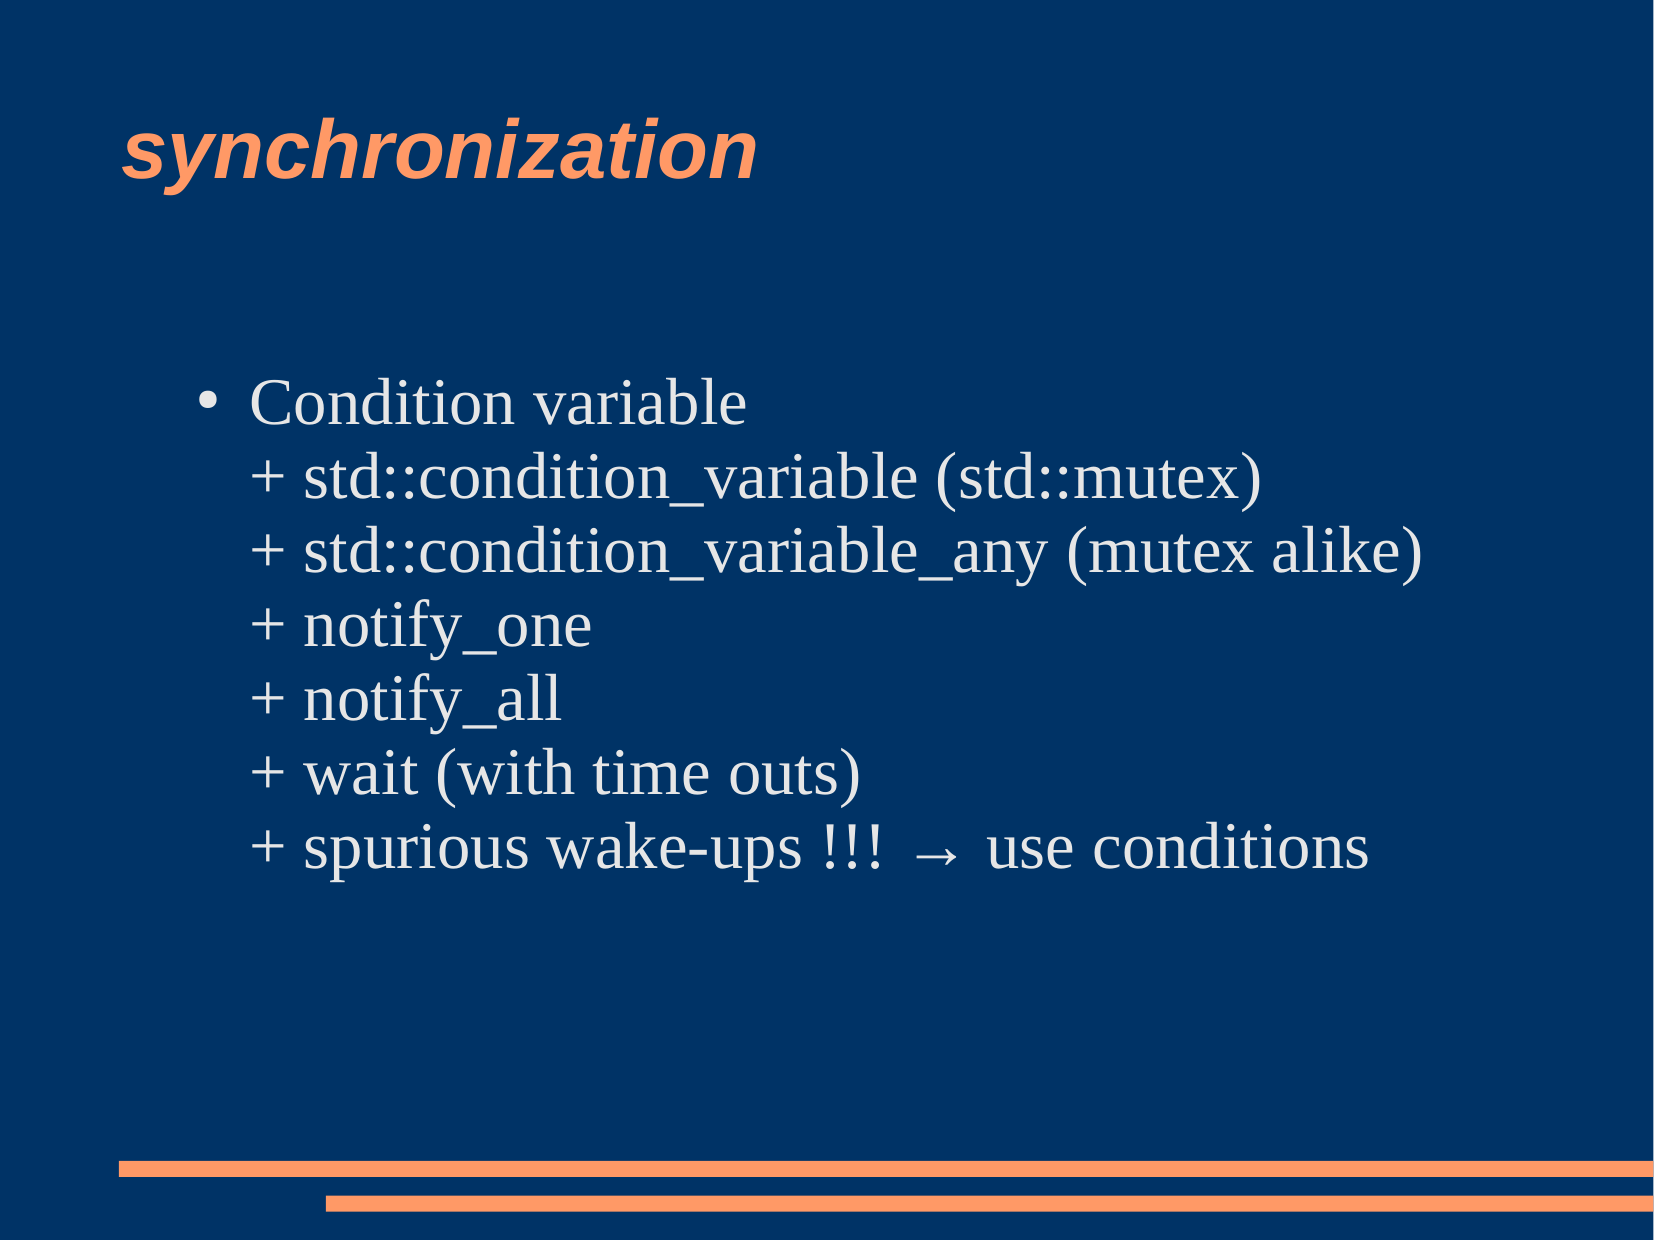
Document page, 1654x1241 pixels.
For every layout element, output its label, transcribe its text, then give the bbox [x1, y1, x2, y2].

list Condition variable + std::condition_variable (std::mutex) + std::condition_variable_any (mutex alike) + notify_one + notify_all + wait (with time outs) + spurious wake-ups !!! → use conditions [178, 364, 1570, 1147]
title synchronization [121, 46, 1534, 254]
